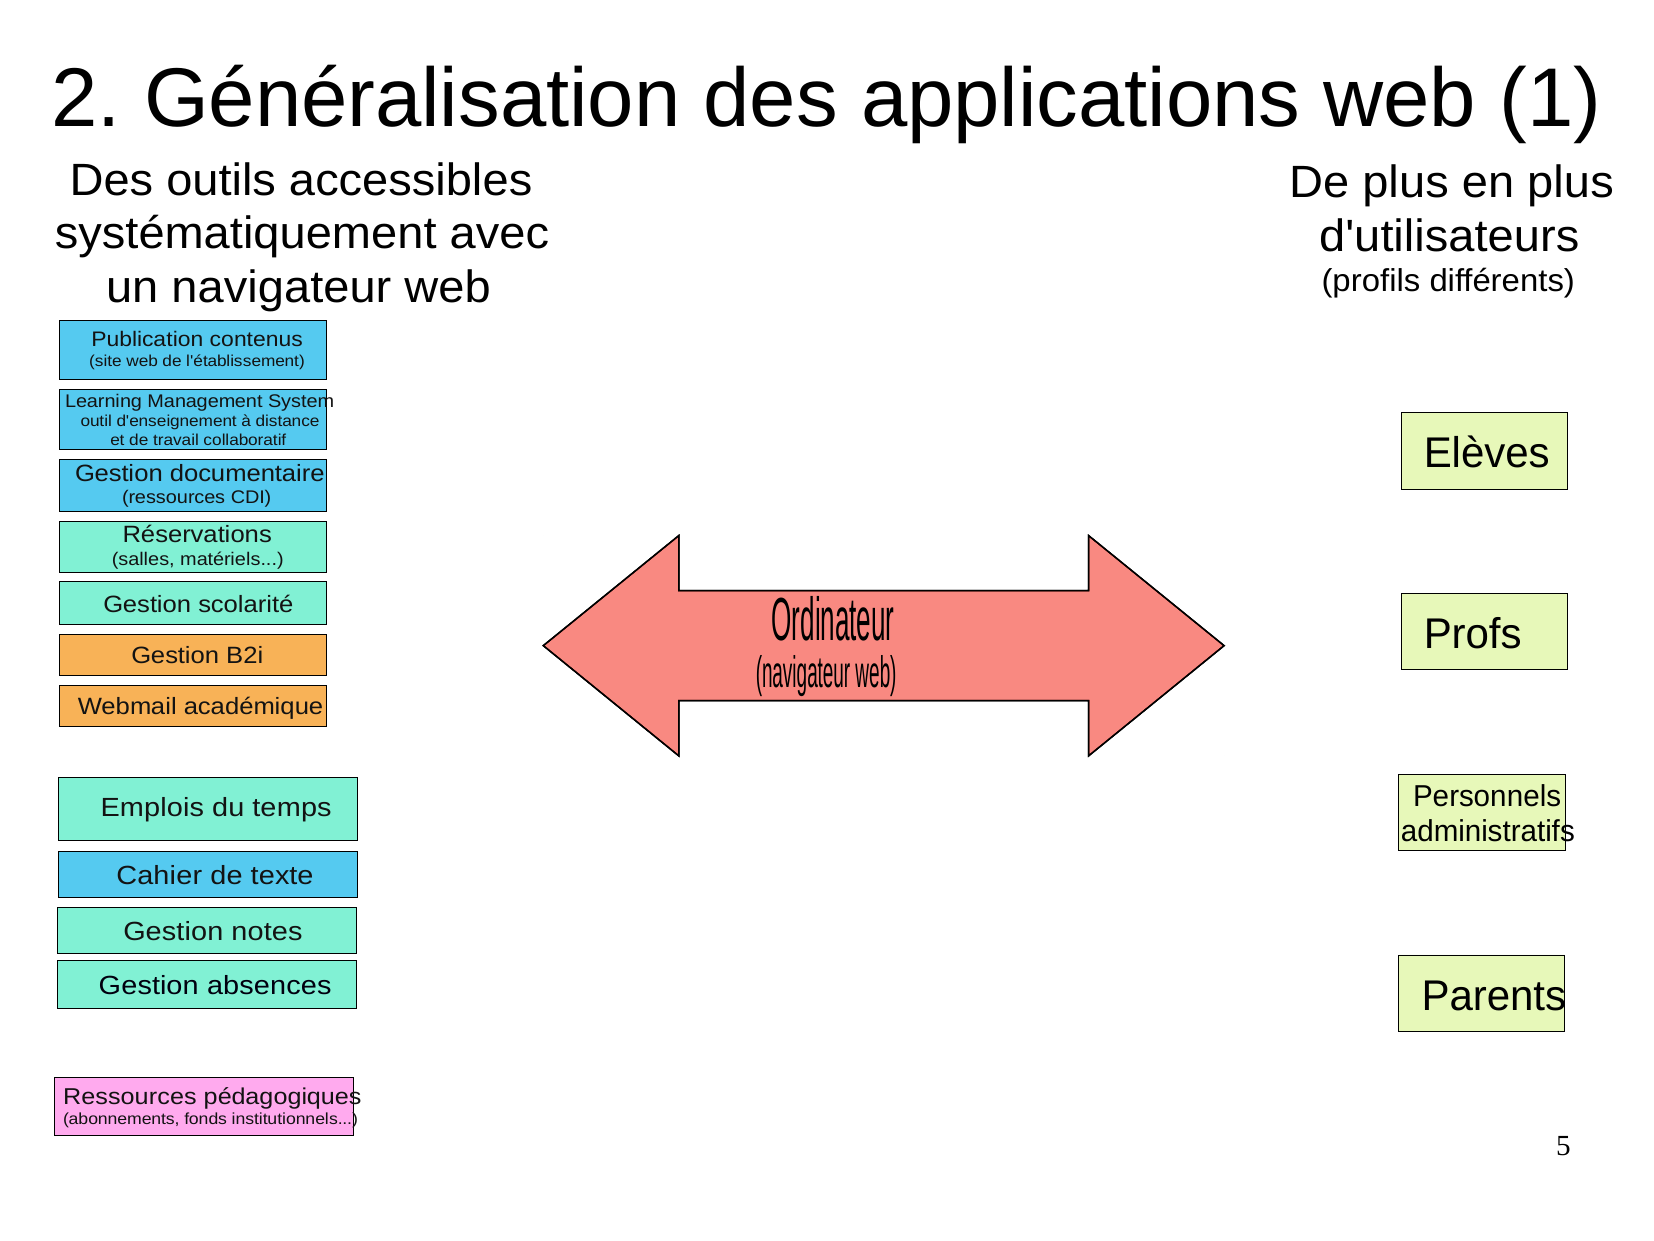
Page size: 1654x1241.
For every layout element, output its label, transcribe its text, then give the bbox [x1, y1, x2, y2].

text_box outil d'enseignement à distance [80, 412, 320, 431]
text_box [60, 459, 327, 511]
text_box Personnels [1413, 778, 1563, 813]
text_box Réservations [122, 521, 273, 548]
text_box Parents [1421, 971, 1568, 1020]
text_box Gestion documentaire [75, 459, 326, 487]
text_box [546, 539, 1222, 753]
text_box systématiquement avec [54, 207, 546, 258]
text_box Ressources pédagogiques [63, 1083, 361, 1109]
text_box [58, 908, 356, 953]
text_box [1399, 775, 1565, 850]
text_box [58, 961, 357, 1008]
text_box (profils différents) [1321, 263, 1579, 299]
text_box [60, 582, 327, 625]
text_box (navigateur web) [755, 647, 933, 697]
text_box [1399, 956, 1564, 1031]
text_box Learning Management System [65, 391, 336, 412]
text_box et de travail collaboratif [110, 431, 283, 449]
text_box Ordinateur [771, 585, 945, 653]
title 2. Généralisation des applications web (1) [35, 0, 1619, 201]
text_box Webmail académique [77, 693, 324, 720]
text_box Profs [1424, 609, 1523, 658]
text_box [60, 634, 327, 676]
text_box Cahier de texte [116, 860, 313, 891]
text_box Emplois du temps [100, 792, 331, 823]
text_box [59, 852, 358, 898]
text_box (salles, matériels...) [111, 548, 284, 570]
text_box [59, 777, 358, 841]
text_box [60, 390, 327, 449]
text_box [60, 521, 327, 572]
text_box administratifs [1400, 814, 1577, 849]
text_box un navigateur web [106, 261, 488, 312]
text_box Gestion scolarité [103, 591, 294, 618]
text_box (abonnements, fonds institutionnels...) [63, 1110, 362, 1129]
text_box De plus en plus [1289, 157, 1625, 208]
text_box d'utilisateurs [1319, 210, 1578, 261]
text_box [60, 320, 327, 380]
text_box Des outils accessibles [69, 154, 529, 205]
text_box [283, 412, 327, 449]
text_box [1402, 594, 1567, 669]
text_box (ressources CDI) [122, 487, 272, 508]
text_box Gestion absences [98, 970, 330, 1001]
text_box Gestion B2i [131, 642, 264, 669]
text_box Publication contenus [91, 327, 303, 352]
text_box (site web de l'établissement) [89, 352, 301, 370]
text_box Elèves [1424, 428, 1552, 477]
text_box [1402, 413, 1567, 489]
text_box [54, 1077, 353, 1135]
text_box Gestion notes [123, 916, 302, 947]
text_box [60, 685, 327, 726]
